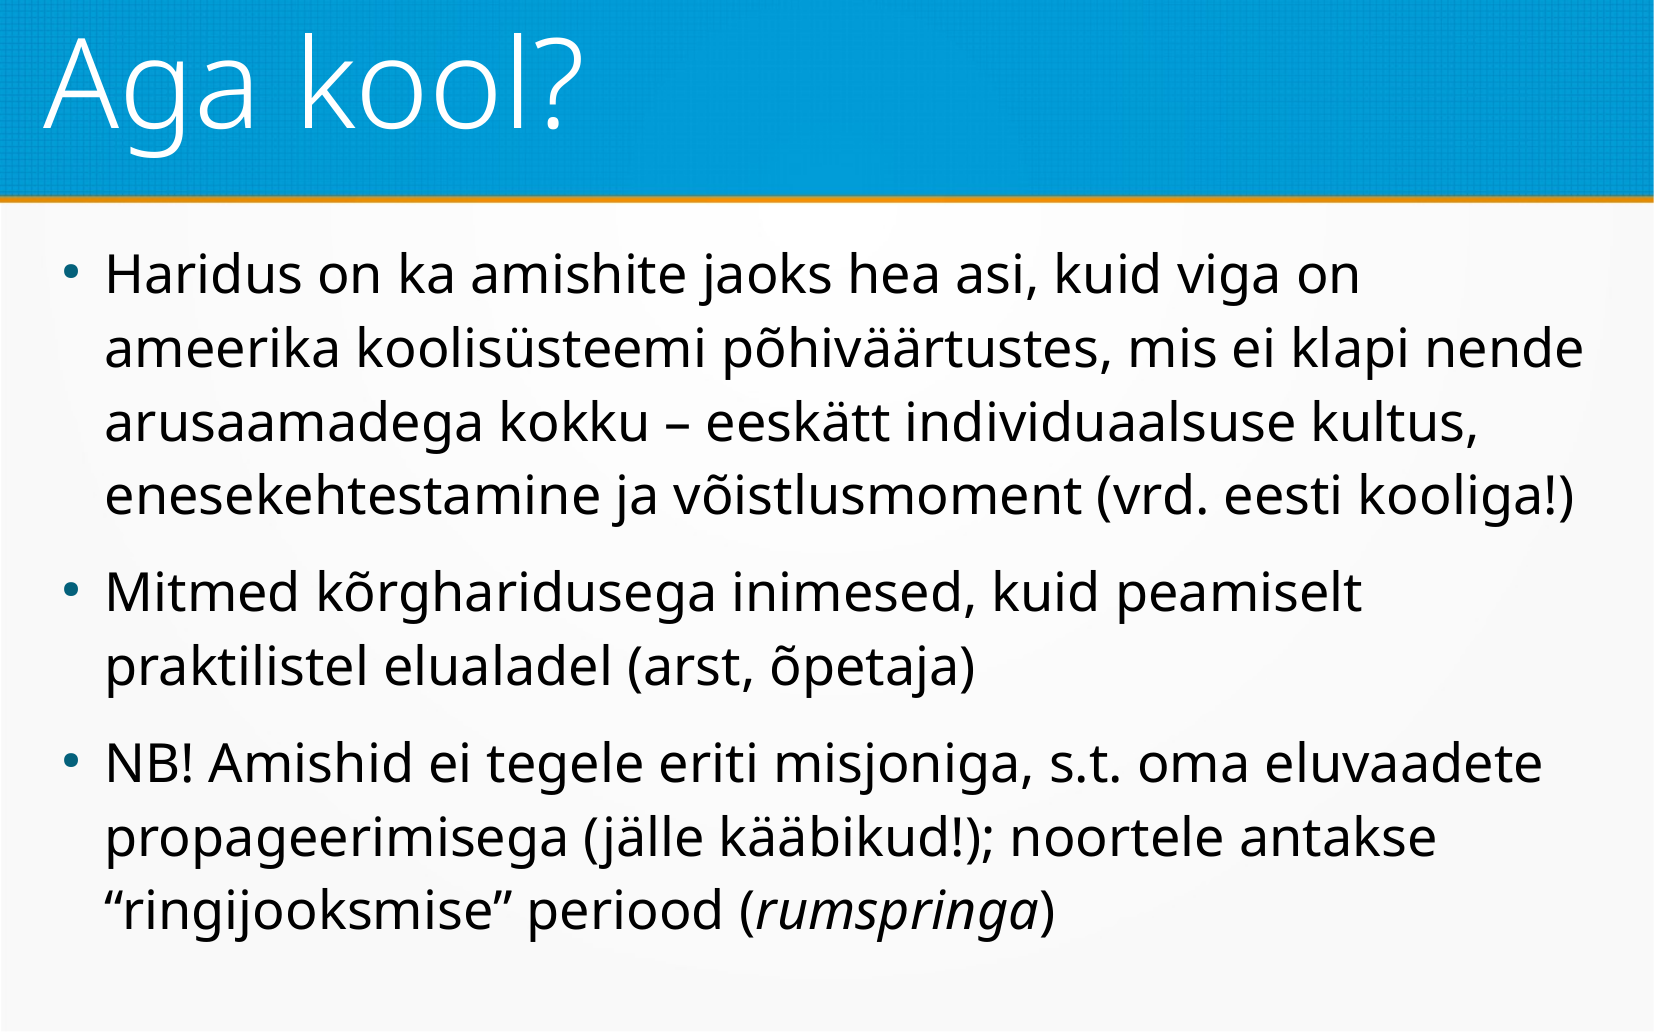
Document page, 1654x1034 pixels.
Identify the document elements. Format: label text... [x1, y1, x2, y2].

list Haridus on ka amishite jaoks hea asi, kuid viga on ameerika koolisüsteemi põhiväärtustes, mis ei klapi nende arusaamadega kokku – eeskätt individuaalsuse kultus, enesekehtestamine ja võistlusmoment (vrd. eesti kooliga!) Mitmed kõrgharidusega inimesed, kuid peamiselt praktilistel elualadel (arst, õpetaja) NB! Amishid ei tegele eriti misjoniga, s.t. oma eluvaadete propageerimisega (jälle kääbikud!); noortele antakse “ringijooksmise” periood (rumspringa) [47, 236, 1607, 1002]
picture [0, 195, 1654, 1034]
title Aga kool? [43, 0, 1619, 166]
